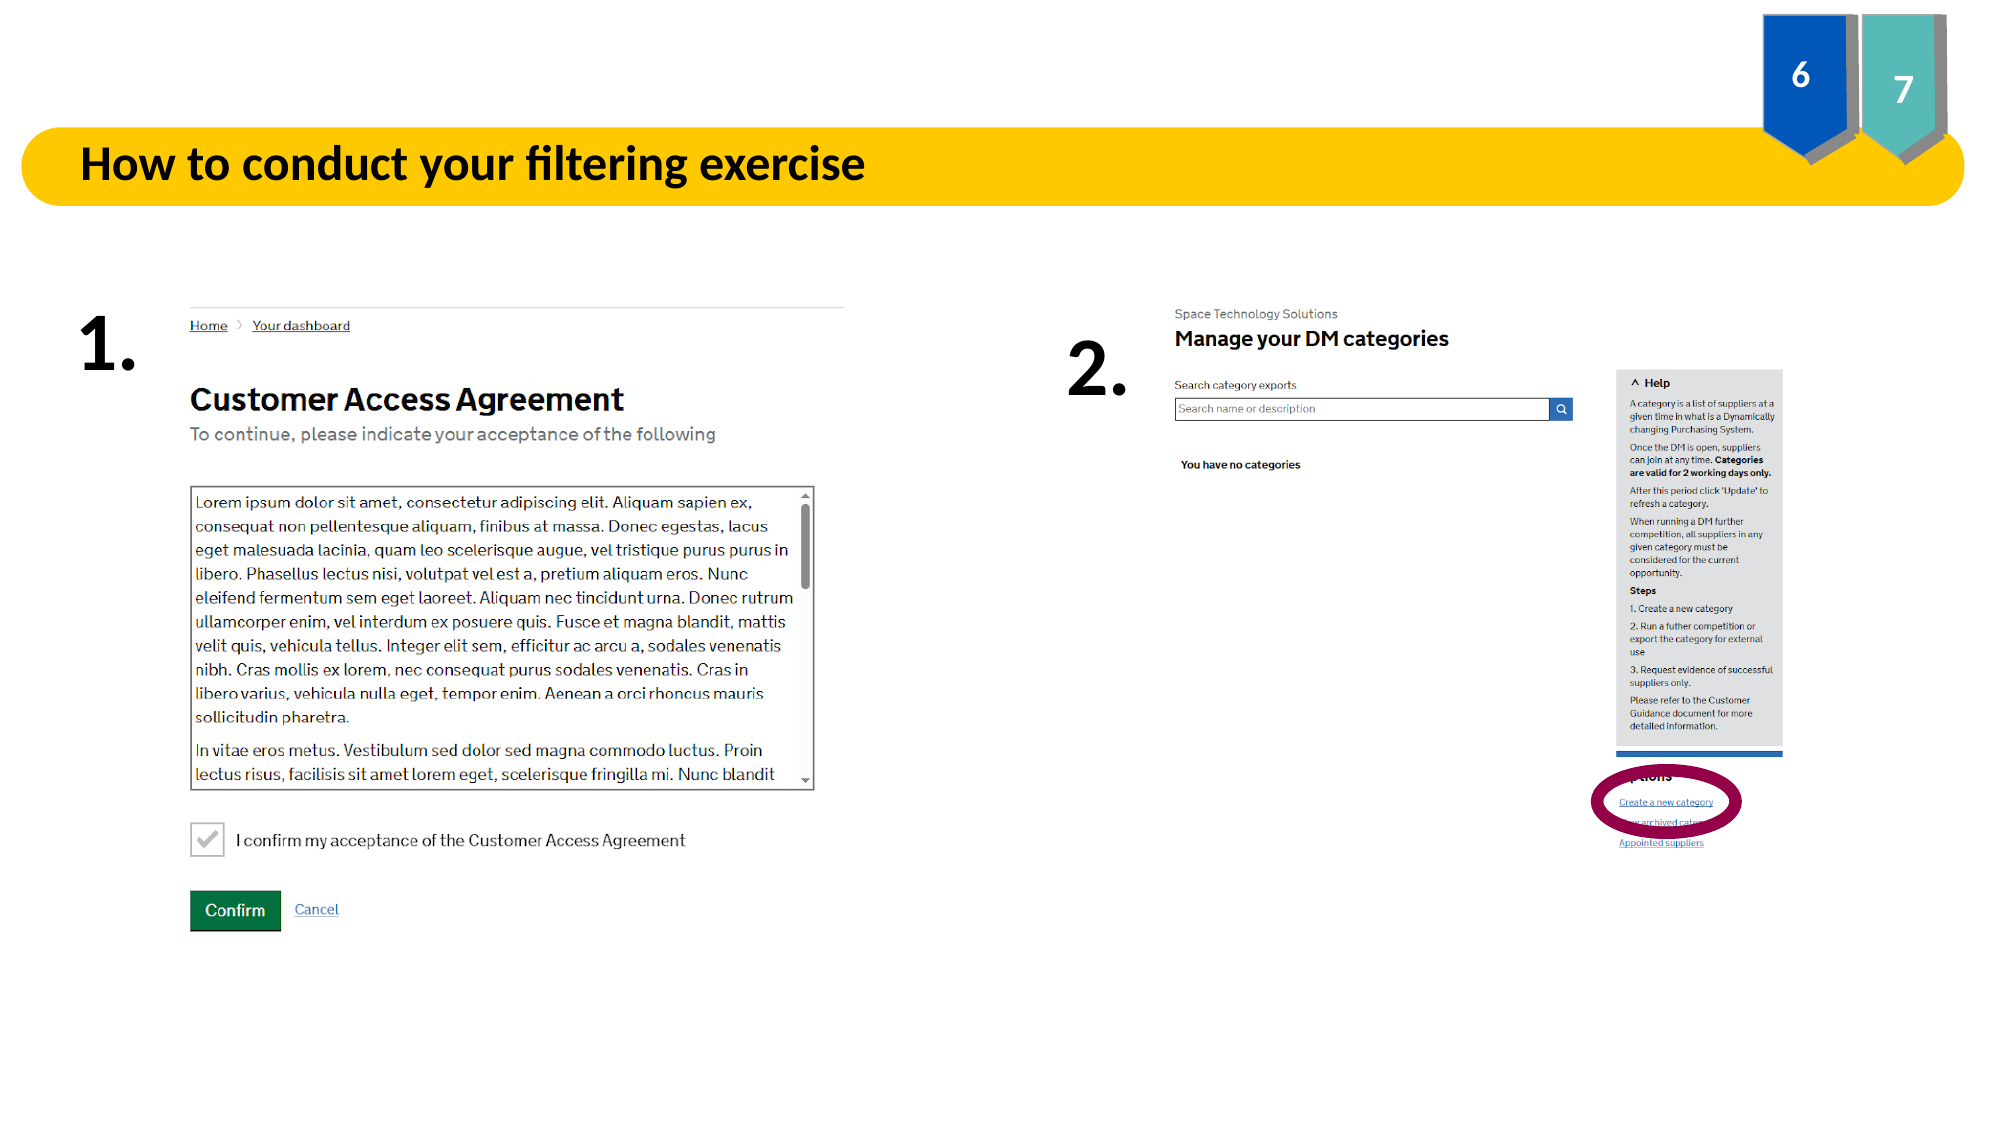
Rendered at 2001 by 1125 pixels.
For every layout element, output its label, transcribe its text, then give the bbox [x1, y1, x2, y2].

text_box 6 [1771, 34, 1830, 119]
text_box 7 [1878, 46, 1924, 121]
picture [165, 296, 844, 950]
picture [1156, 296, 1804, 866]
text_box 1. [60, 272, 166, 430]
text_box [1763, 14, 1846, 159]
text_box 2. [1051, 296, 1156, 455]
text_box [1862, 14, 1935, 159]
text_box How to conduct your filtering exercise [65, 115, 1300, 161]
